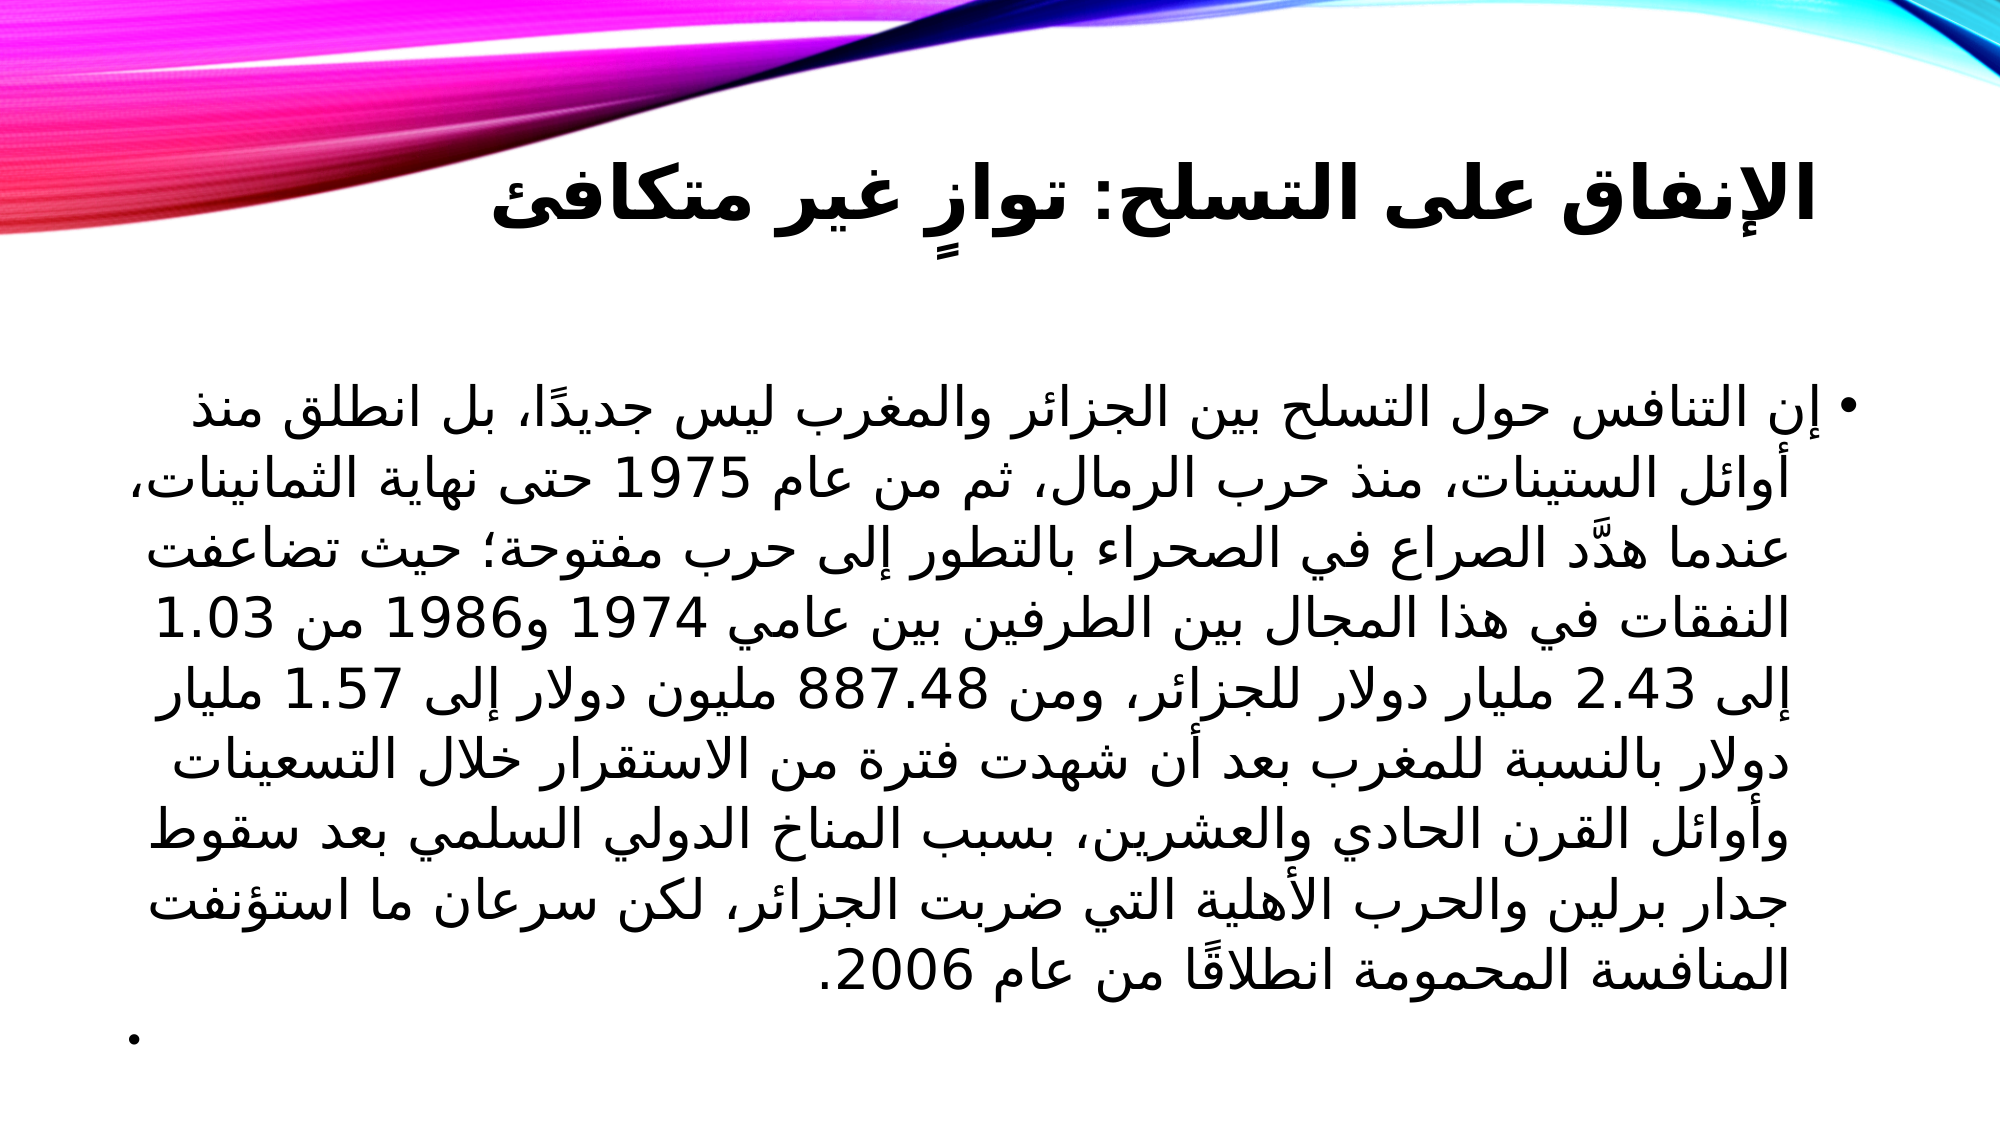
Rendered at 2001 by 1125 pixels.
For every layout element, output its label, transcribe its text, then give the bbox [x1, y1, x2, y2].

title الإنفاق على التسلح: توازٍ غير متكافئ [474, 125, 1888, 338]
list إن التنافس حول التسلح بين الجزائر والمغرب ليس جديدًا، بل انطلق منذ أوائل الستينات، منذ حرب الرمال، ثم من عام 1975 حتى نهاية الثمانينات، عندما هدَّد الصراع في الصحراء بالتطور إلى حرب مفتوحة؛ حيث تضاعفت النفقات في هذا المجال بين الطرفين بين عامي 1974 و1986 من 1.03 إلى 2.43 مليار دولار للجزائر، ومن 887.48 مليون دولار إلى 1.57 مليار دولار بالنسبة للمغرب بعد أن شهدت فترة من الاستقرار خلال التسعينات وأوائل القرن الحادي والعشرين، بسبب المناخ الدولي السلمي بعد سقوط جدار برلين والحرب الأهلية التي ضربت الجزائر، لكن سرعان ما استؤنفت المنافسة المحمومة انطلاقًا من عام 2006. [112, 360, 1888, 1021]
